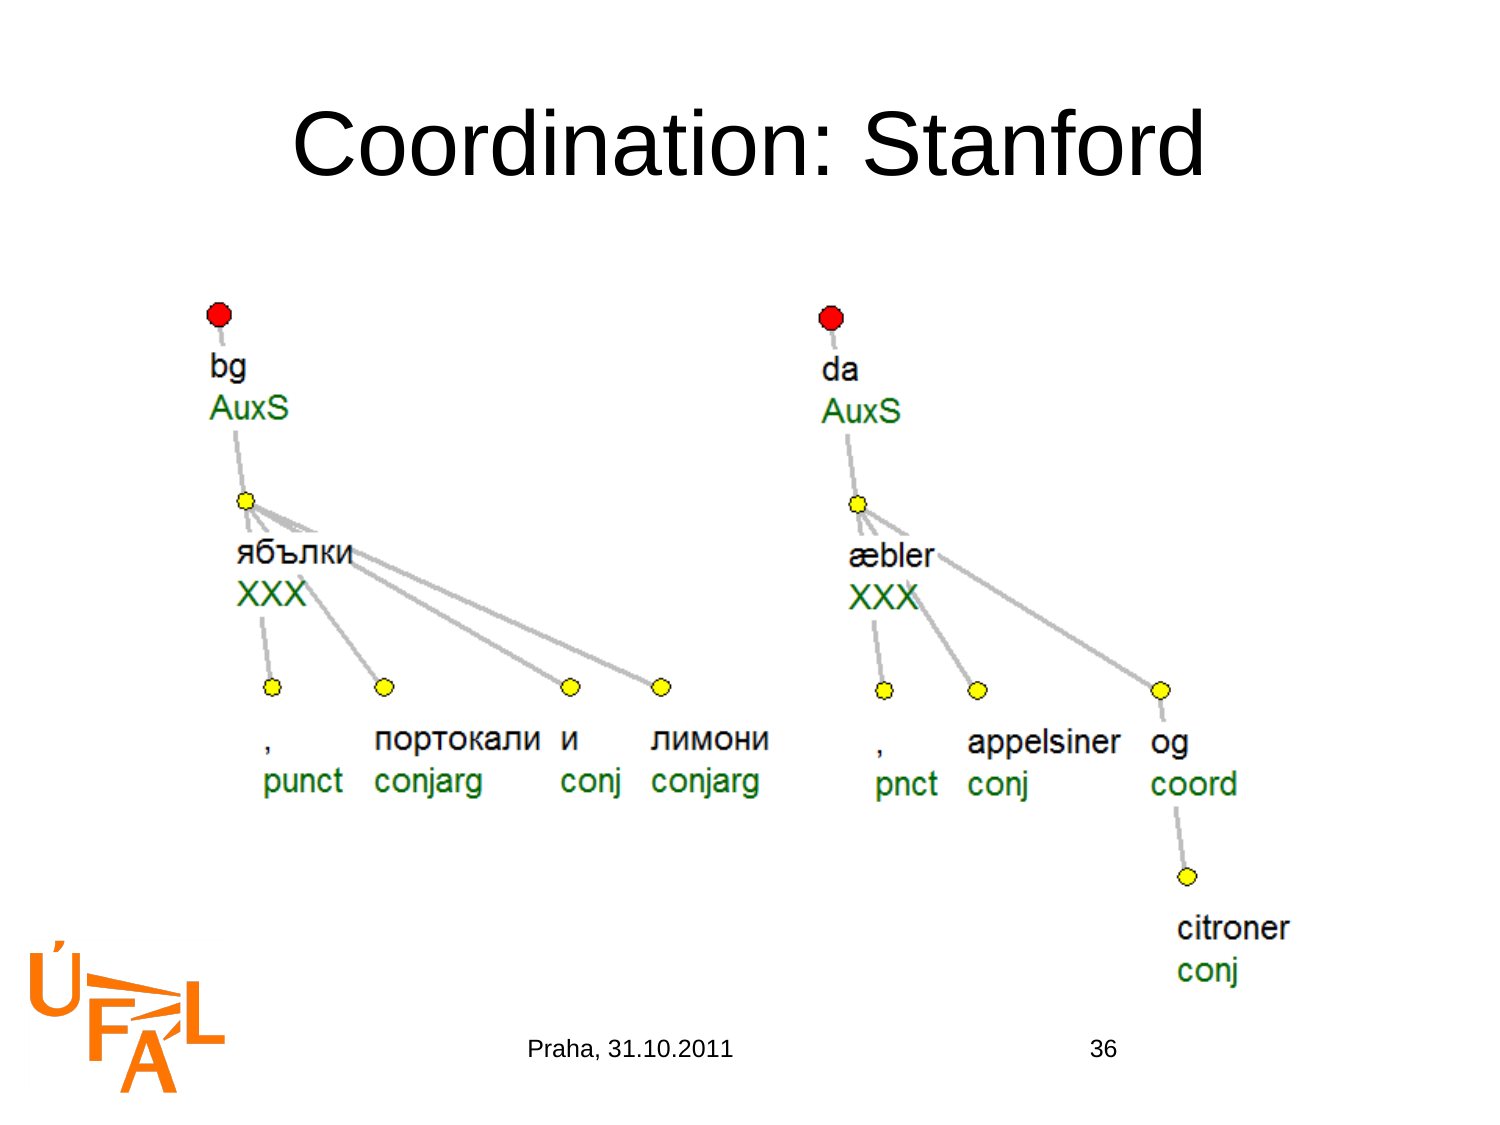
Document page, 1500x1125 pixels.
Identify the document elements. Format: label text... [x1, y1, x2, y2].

picture [196, 290, 781, 816]
picture [29, 940, 225, 1093]
picture [808, 295, 1304, 1007]
title Coordination: Stanford [75, 14, 1426, 263]
